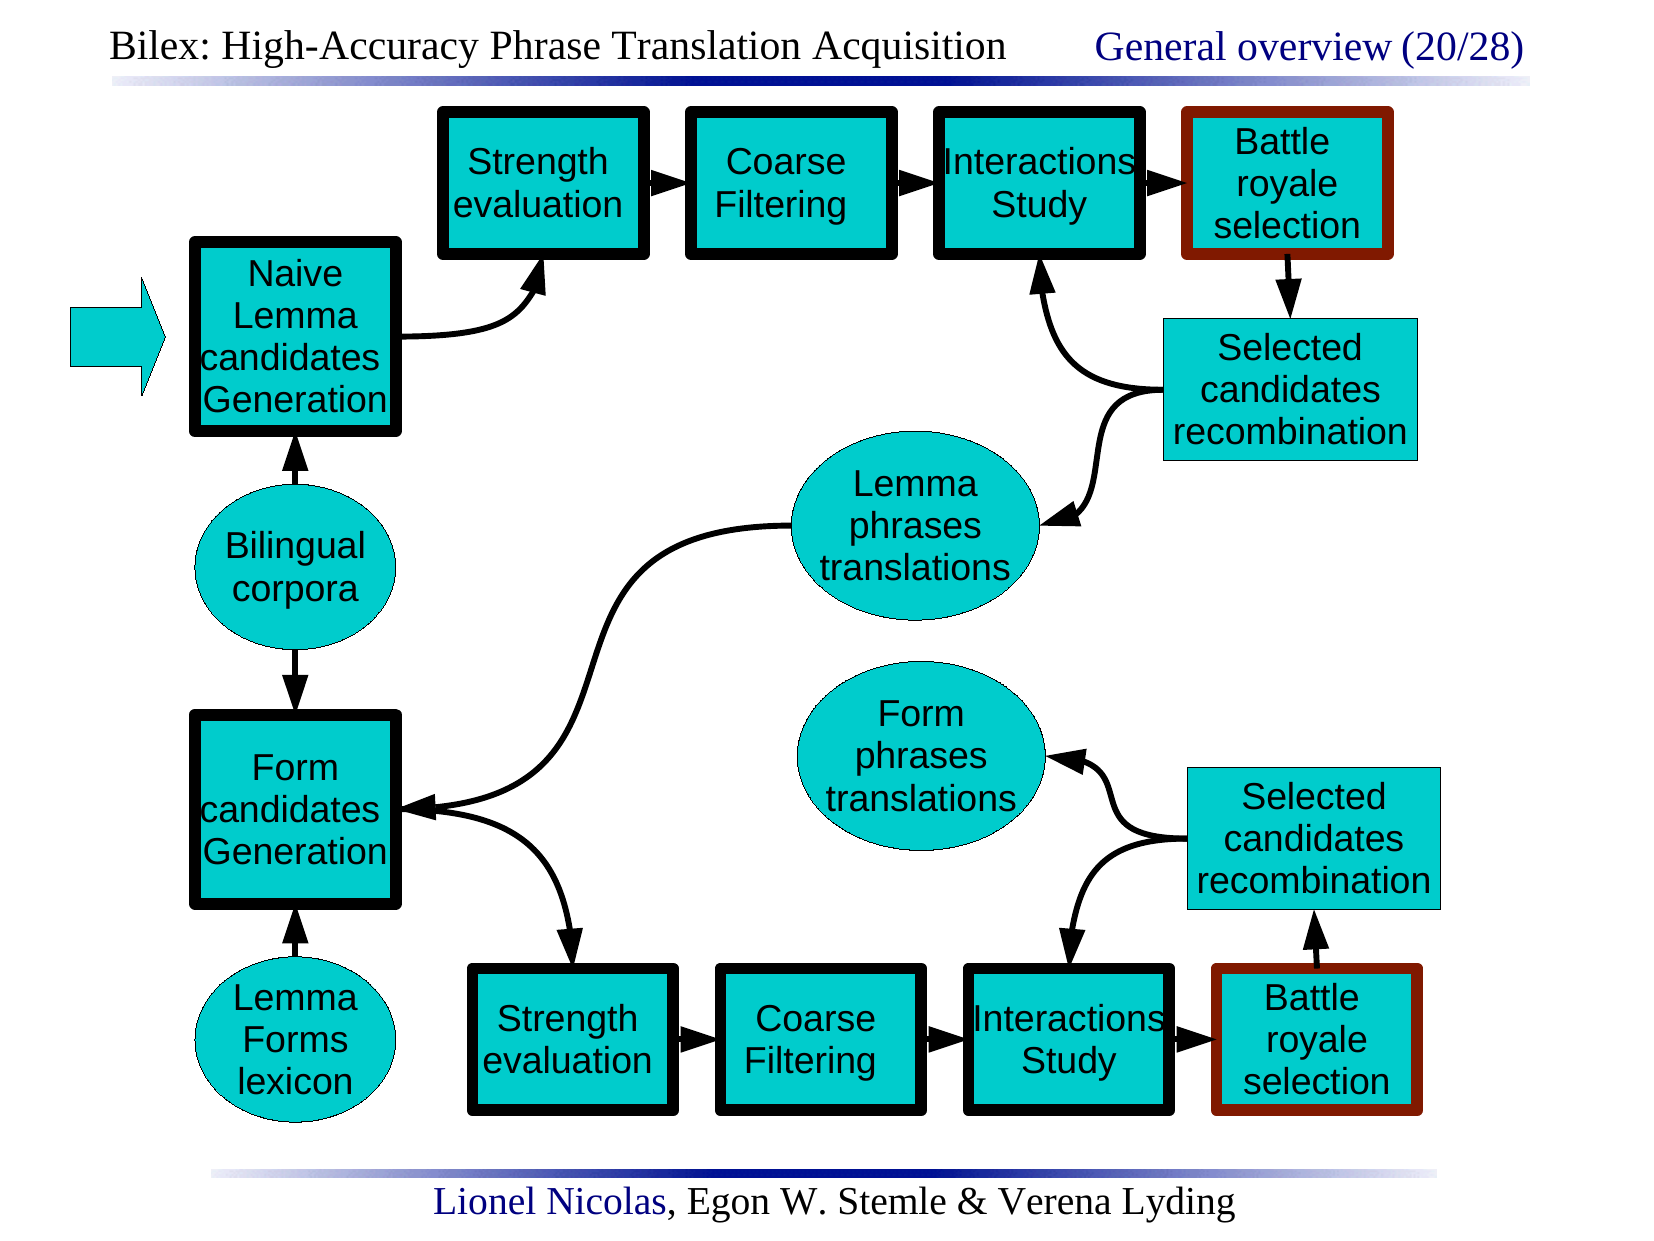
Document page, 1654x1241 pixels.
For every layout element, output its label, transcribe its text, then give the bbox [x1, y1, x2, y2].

text_box Form phrases translations [797, 661, 1046, 851]
text_box Strength evaluation [442, 112, 644, 254]
text_box Form candidates Generation [194, 714, 396, 904]
text_box Strength evaluation [472, 968, 674, 1111]
text_box Bilingual corpora [194, 484, 396, 650]
text_box Battle royale selection [1216, 968, 1418, 1111]
text_box Selected candidates recombination [1187, 767, 1441, 910]
picture [112, 76, 1530, 86]
text_box Battle royale selection [1187, 112, 1388, 254]
text_box Interactions Study [968, 968, 1170, 1111]
text_box Naive Lemma candidates Generation [194, 242, 396, 432]
text_box Lemma phrases translations [791, 431, 1040, 621]
text_box Coarse Filtering [720, 968, 922, 1111]
text_box Interactions Study [938, 112, 1140, 254]
text_box [70, 277, 166, 396]
picture [211, 1169, 1437, 1178]
text_box Lemma Forms lexicon [194, 956, 396, 1123]
text_box Selected candidates recombination [1163, 318, 1418, 461]
text_box General overview [1079, 15, 1409, 82]
text_box Coarse Filtering [690, 112, 892, 254]
